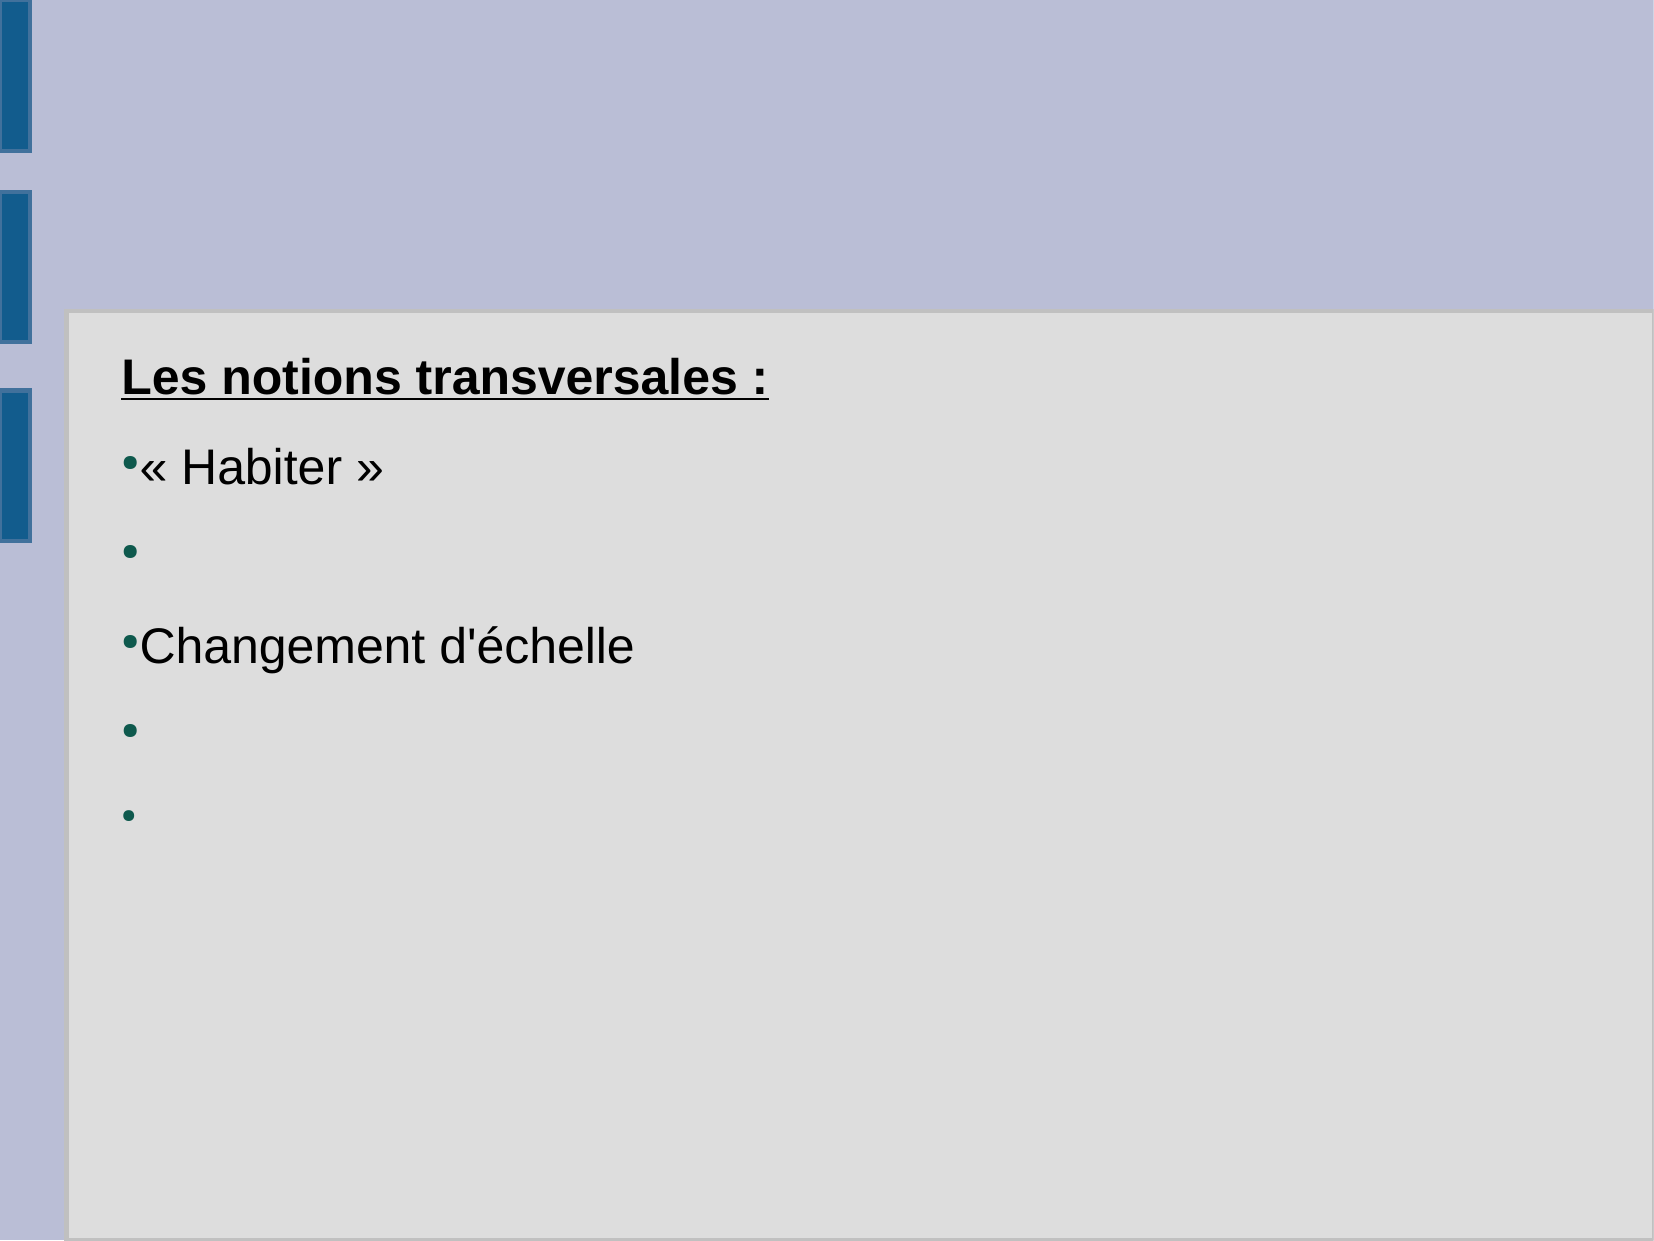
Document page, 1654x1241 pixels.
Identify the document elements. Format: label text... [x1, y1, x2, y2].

text_box [94, 342, 1548, 414]
list Les notions transversales : « Habiter » Changement d'échelle [121, 344, 1534, 1127]
